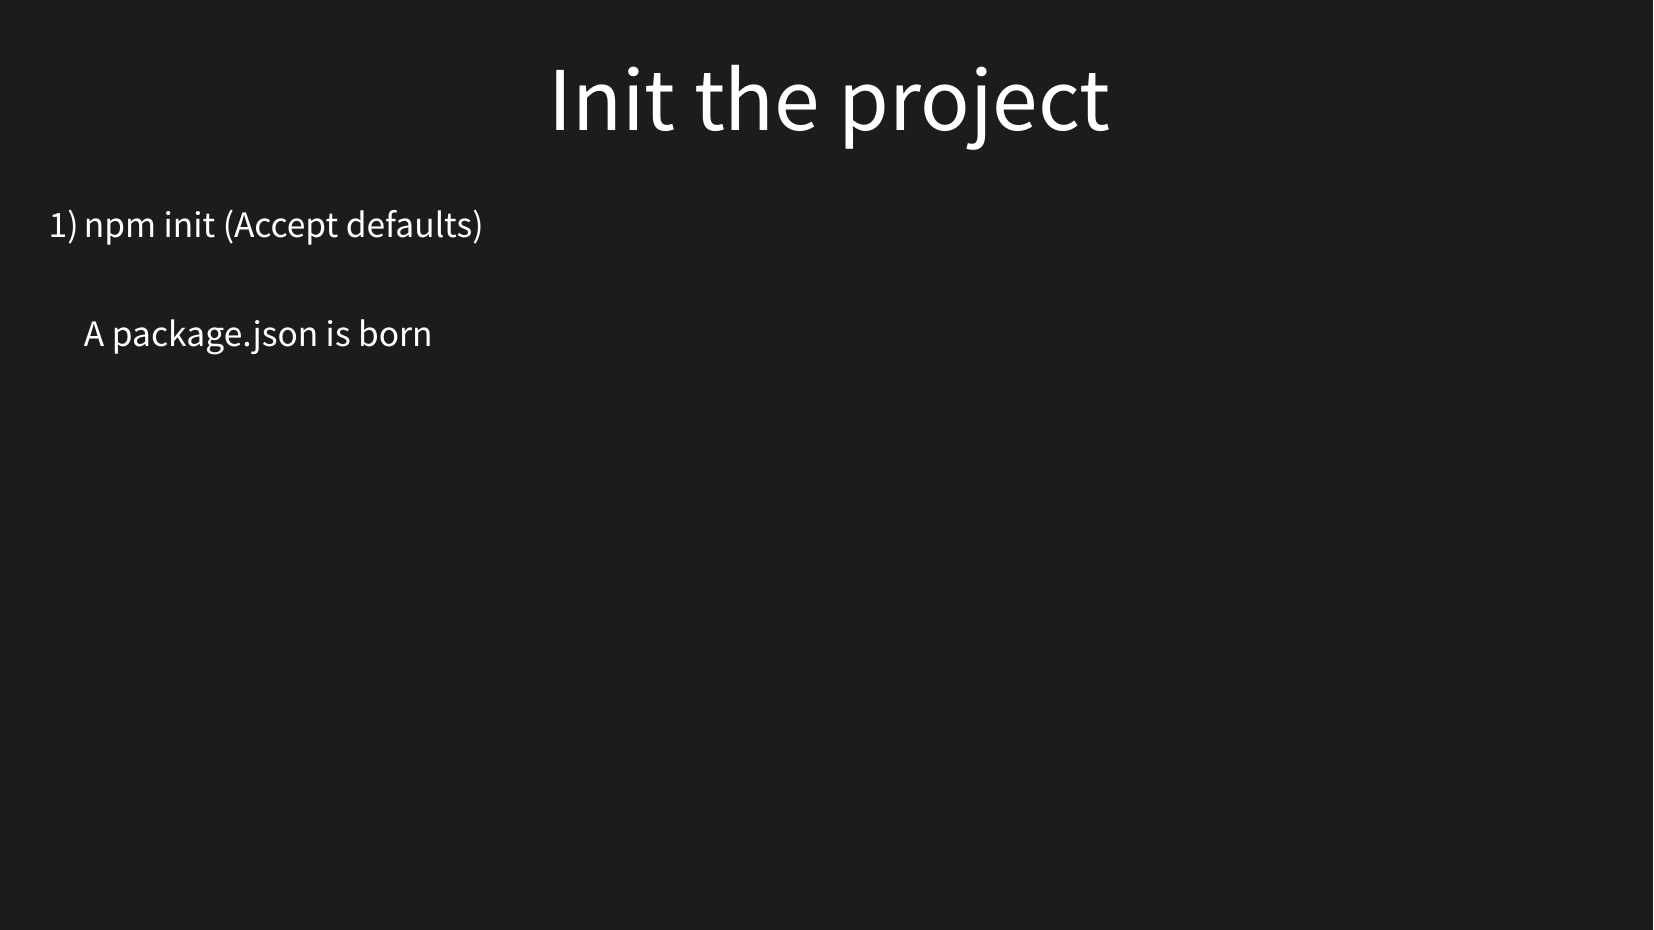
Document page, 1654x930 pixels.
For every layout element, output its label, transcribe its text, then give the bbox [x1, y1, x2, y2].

title Init the project [3, 19, 1653, 176]
text_box npm init (Accept defaults) A package.json is born [33, 186, 1542, 365]
